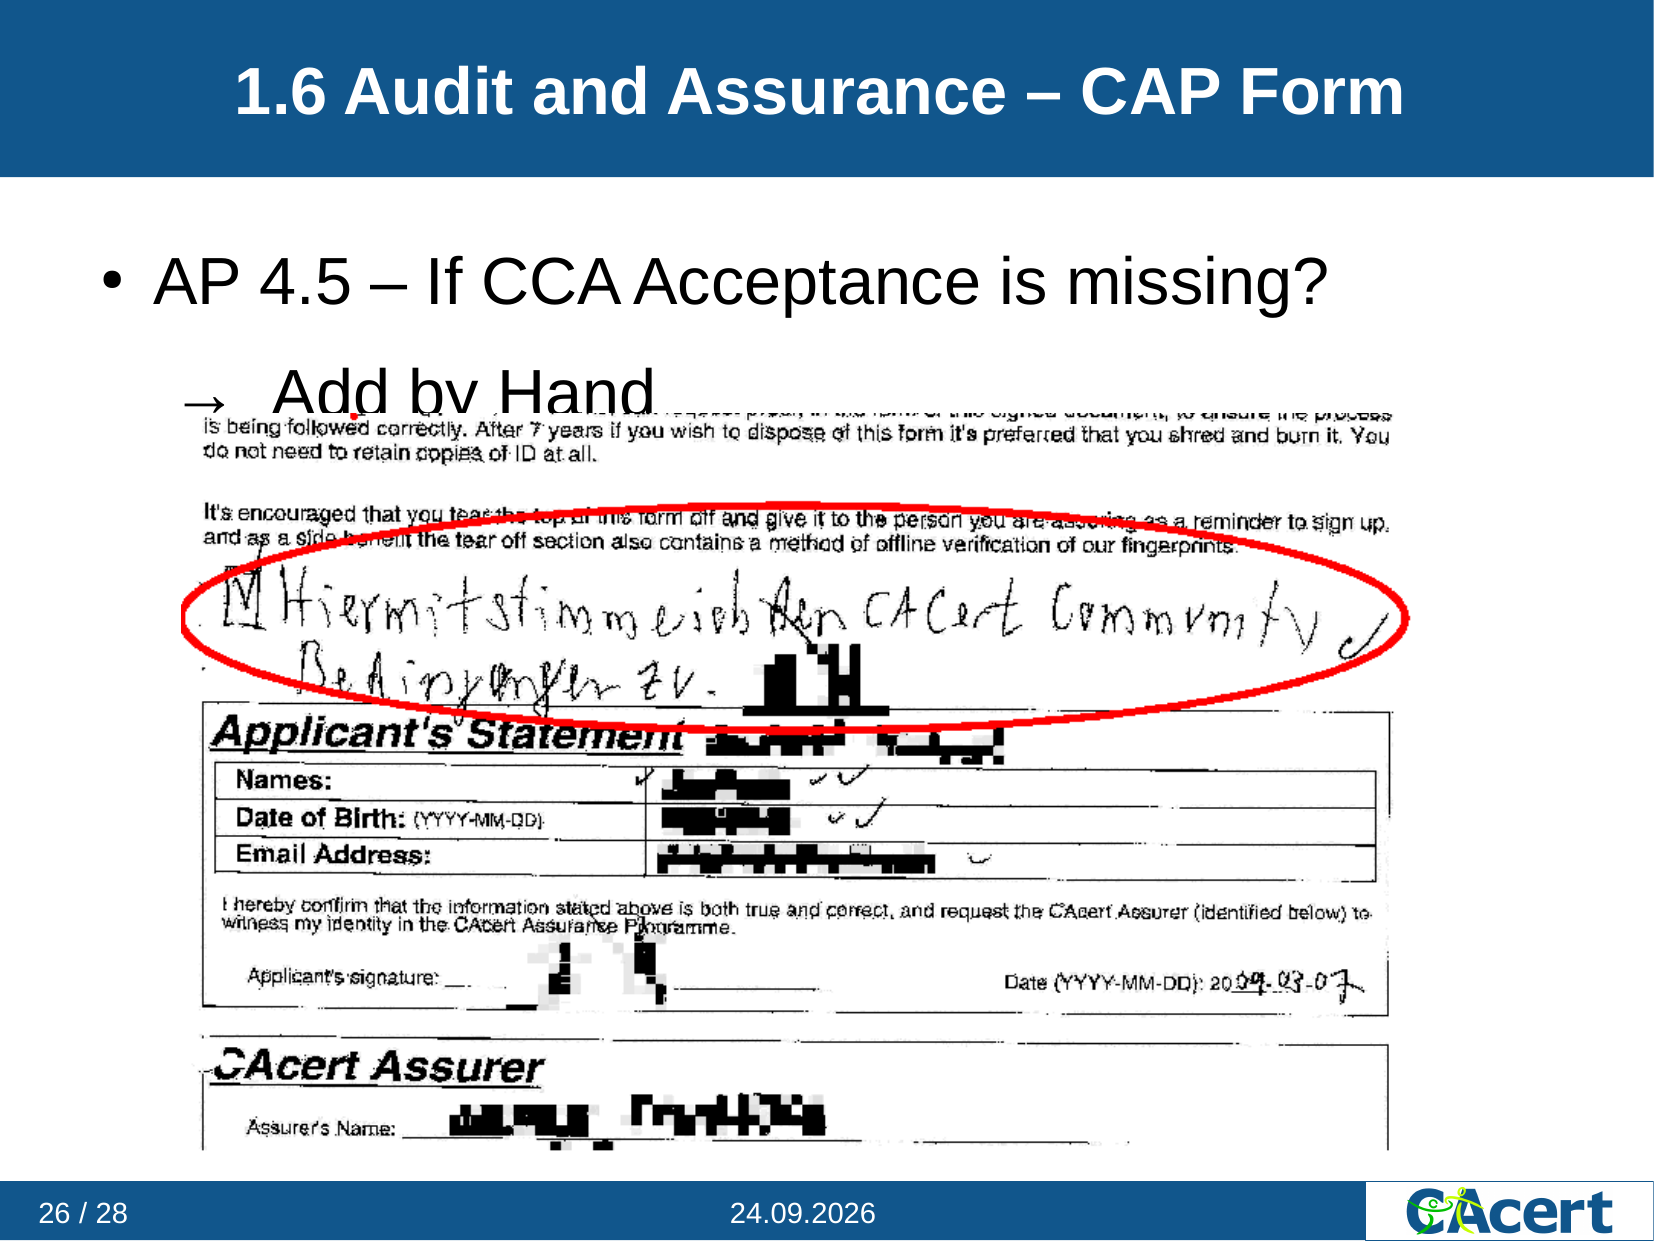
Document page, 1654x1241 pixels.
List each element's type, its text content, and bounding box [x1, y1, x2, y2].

title 1.6 Audit and Assurance – CAP Form [76, 17, 1565, 166]
picture [181, 413, 1418, 1152]
picture [1406, 1186, 1613, 1235]
list AP 4.5 – If CCA Acceptance is missing? → Add by Hand [82, 206, 1625, 1065]
